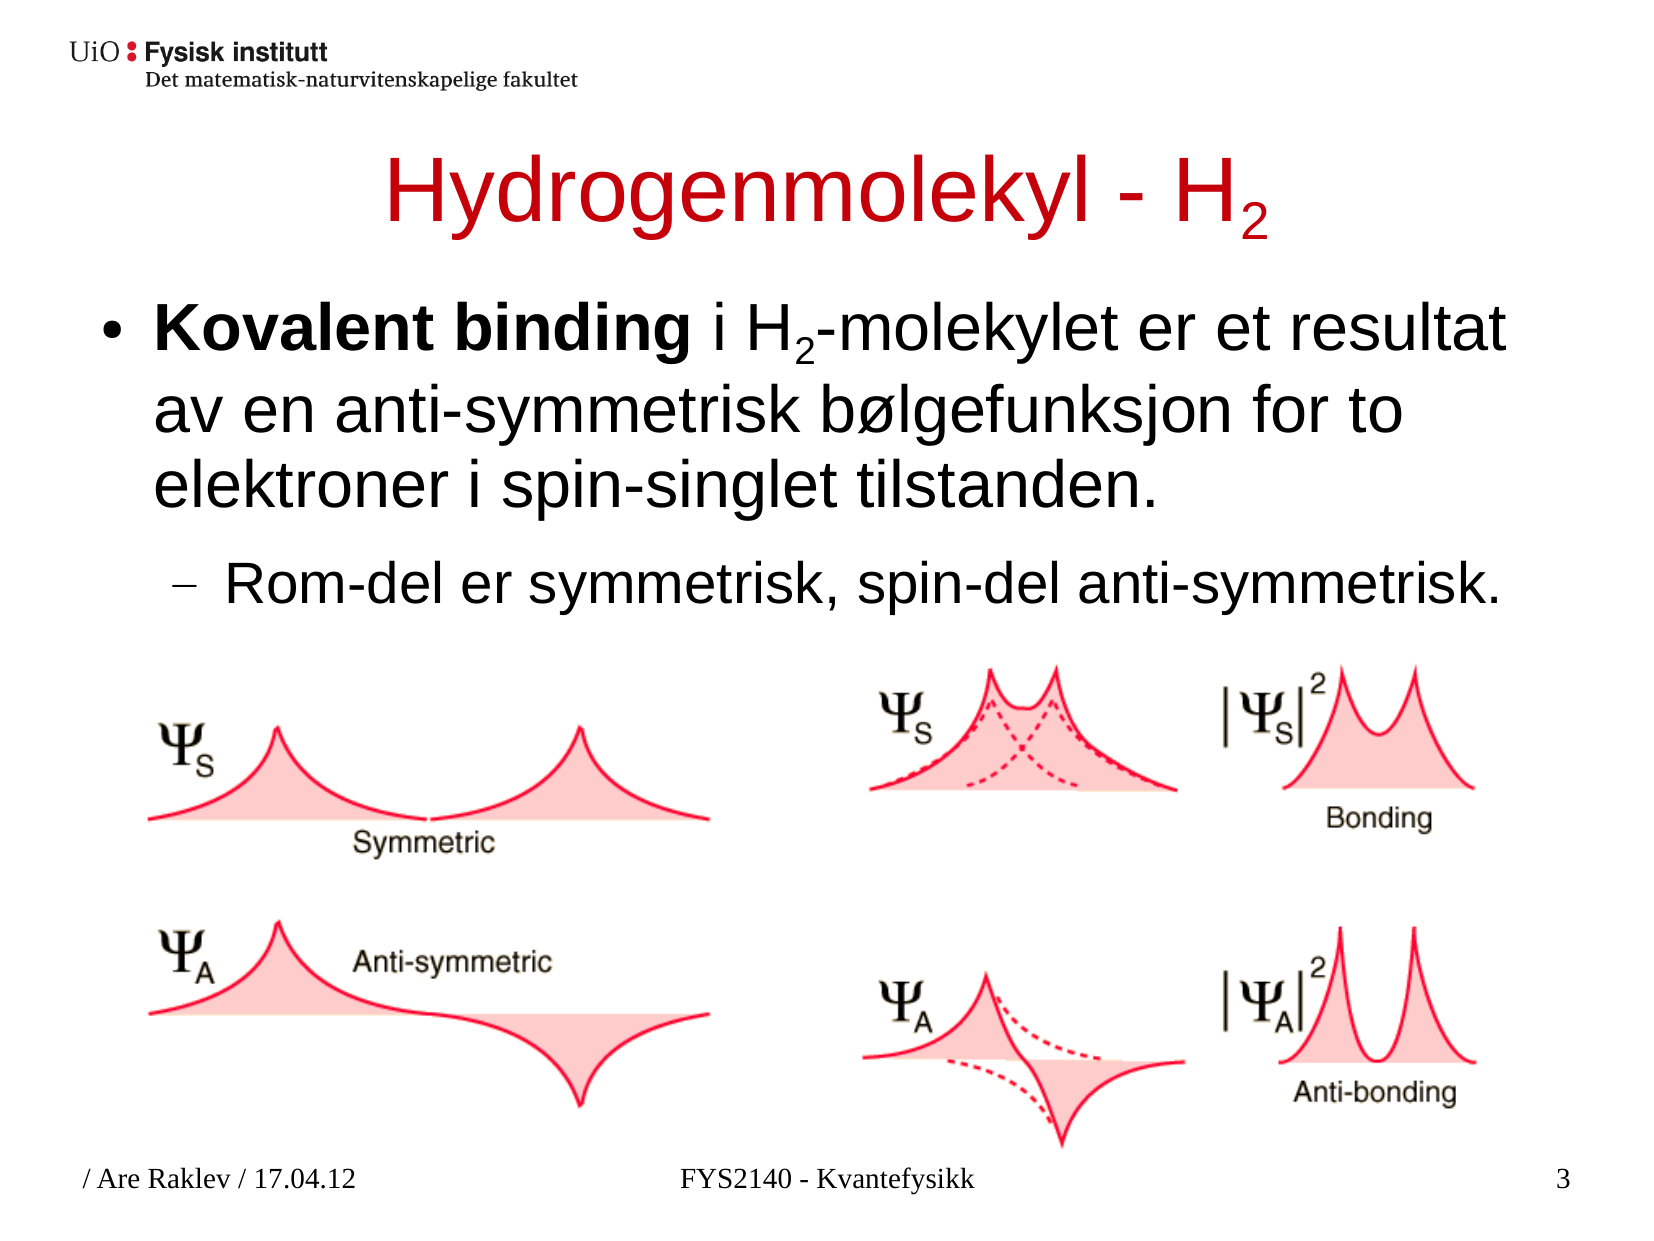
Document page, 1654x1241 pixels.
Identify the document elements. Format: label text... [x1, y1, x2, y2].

title Hydrogenmolekyl - H2 [82, 90, 1571, 298]
picture [68, 37, 581, 93]
picture [133, 1094, 726, 1127]
list Kovalent binding i H2-molekylet er et resultat av en anti-symmetrisk bølgefunksjon for to elektroner i spin-singlet tilstanden. Rom-del er symmetrisk, spin-del anti-symmetrisk. [82, 290, 1538, 1094]
picture [848, 1094, 1495, 1167]
